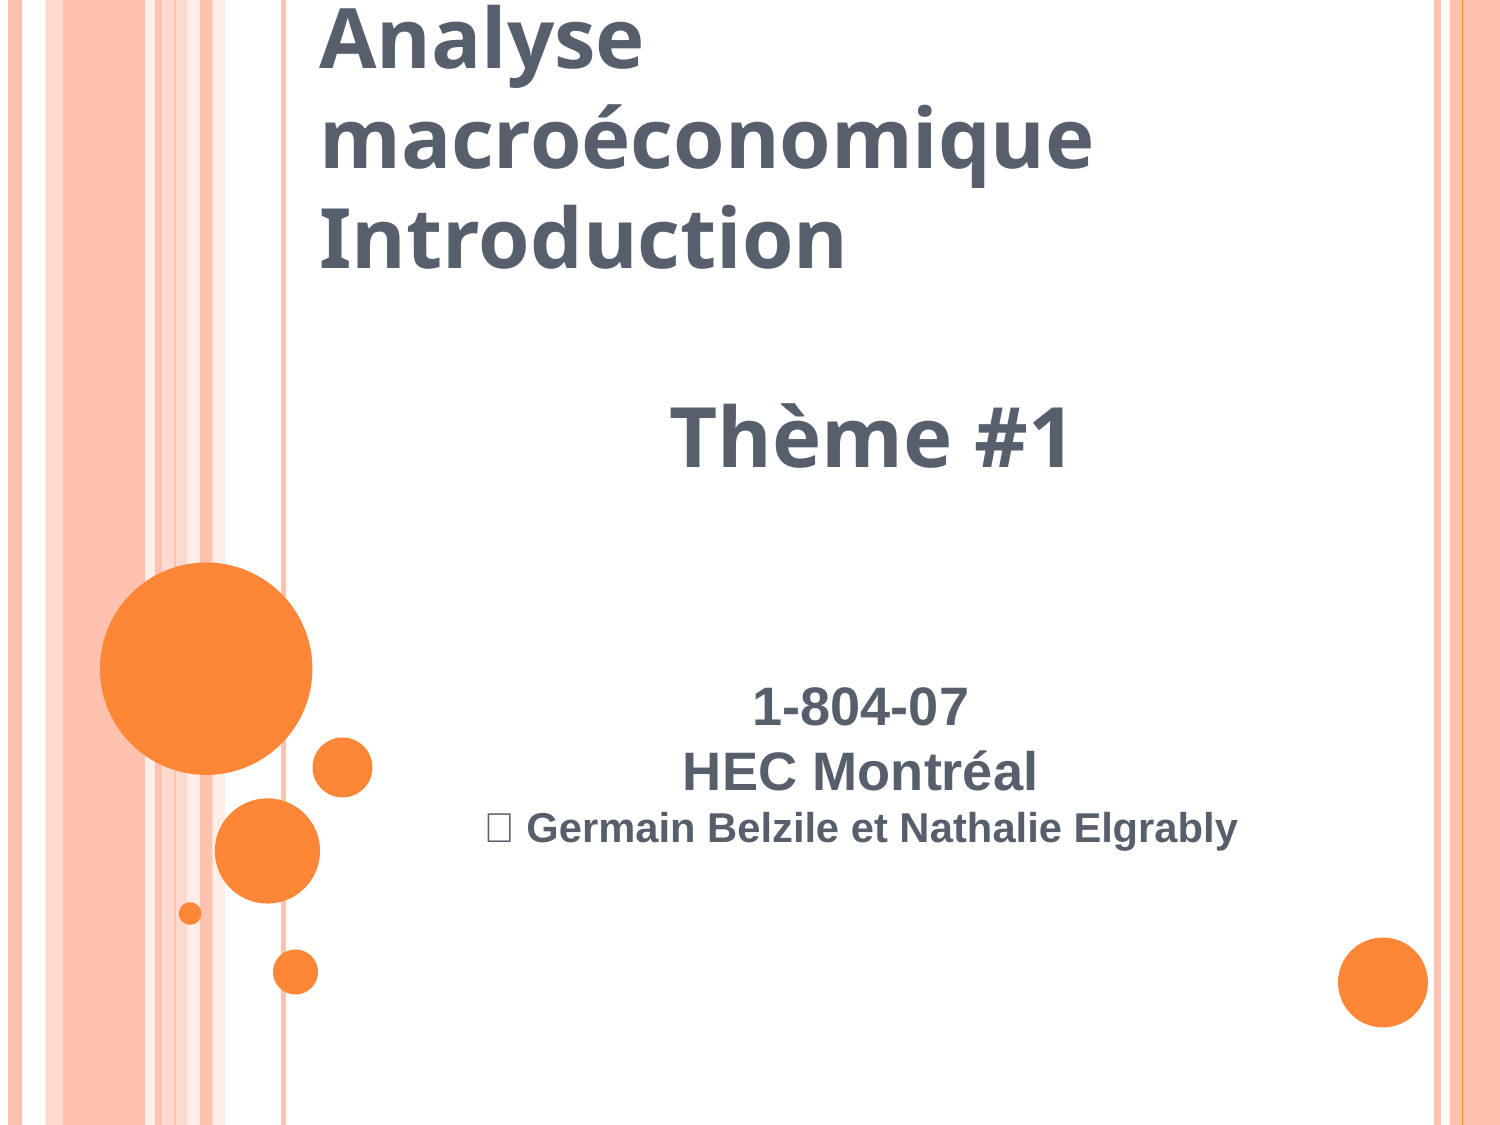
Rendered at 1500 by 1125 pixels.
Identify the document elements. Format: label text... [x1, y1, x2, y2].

text_box Analyse macroéconomique Introduction Thème #1 [304, 117, 1442, 493]
text_box 1-804-07 HEC Montréal  Germain Belzile et Nathalie Elgrably [385, 621, 1336, 859]
